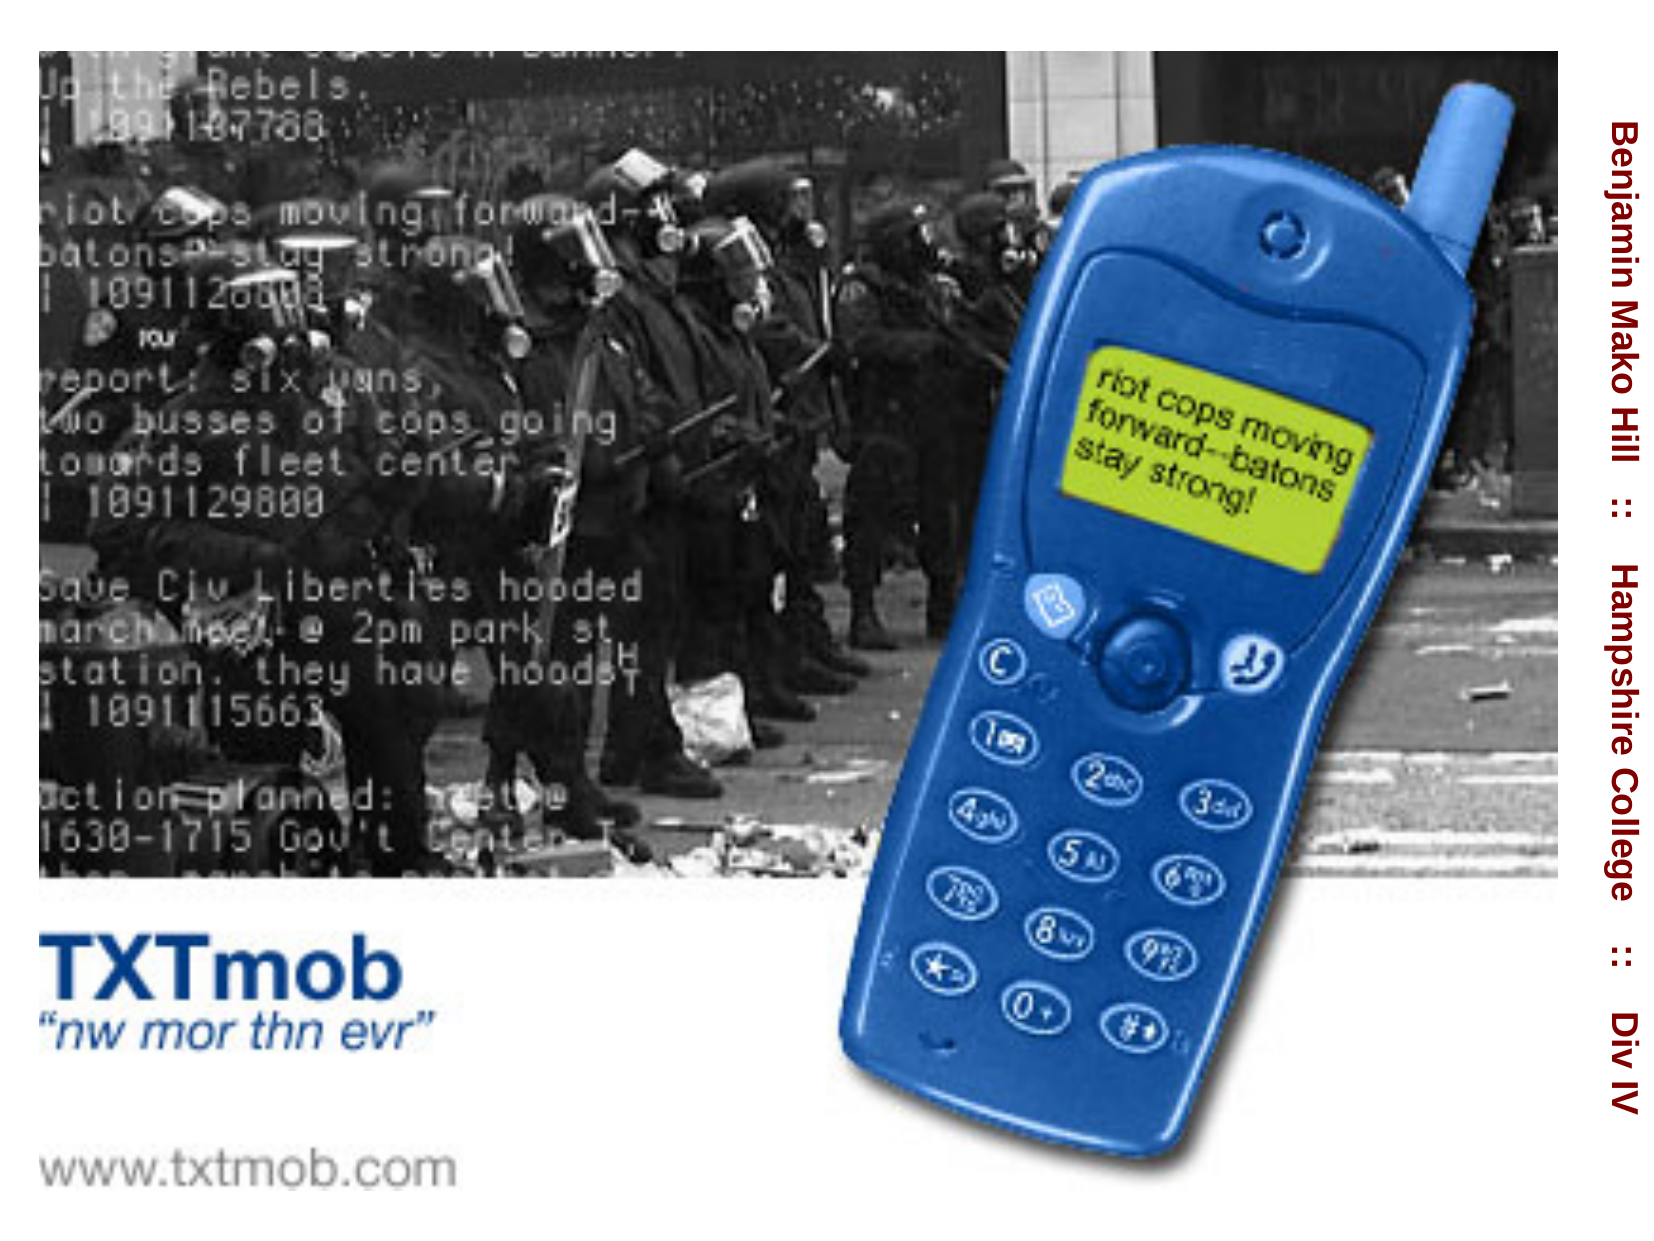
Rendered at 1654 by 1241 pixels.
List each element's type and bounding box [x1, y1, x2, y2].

picture [39, 51, 1558, 1191]
